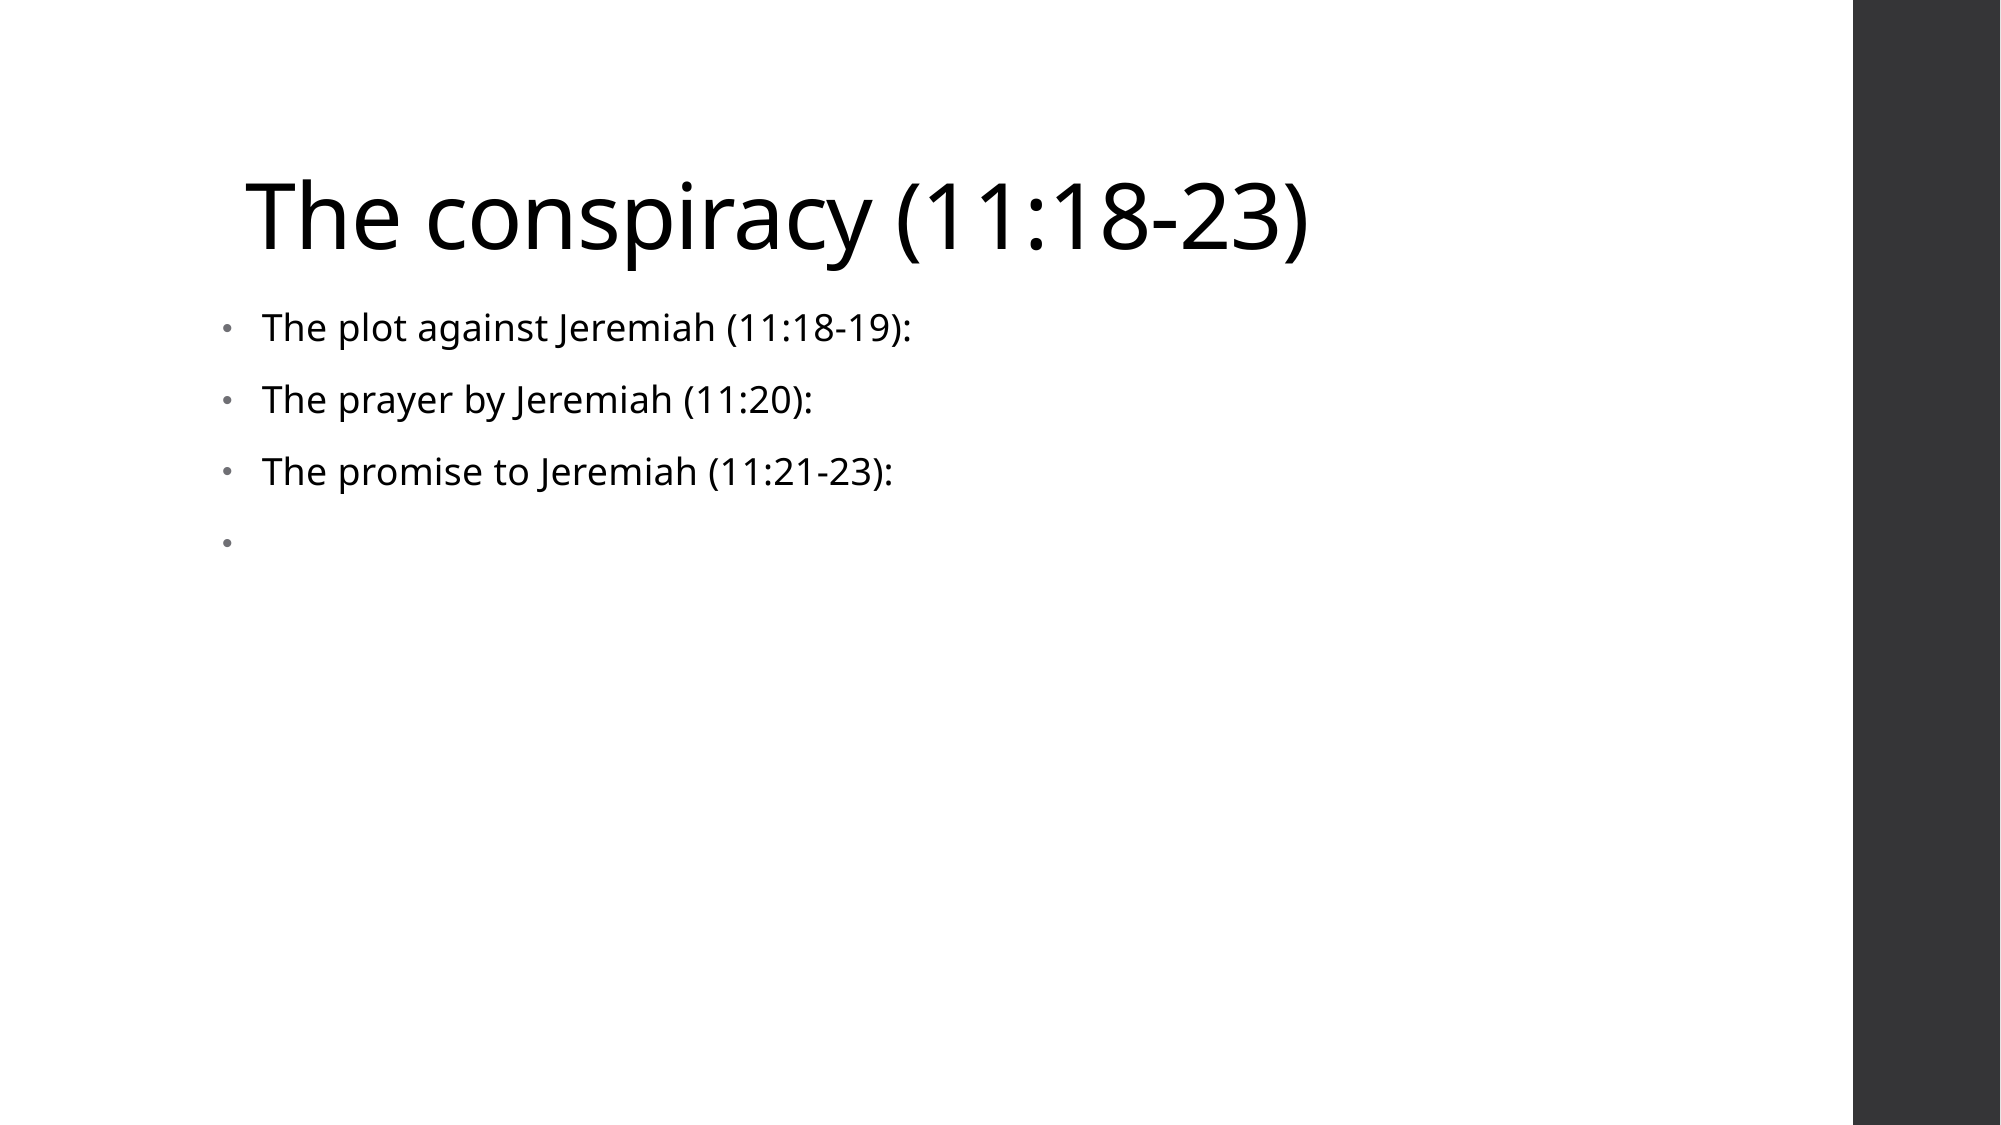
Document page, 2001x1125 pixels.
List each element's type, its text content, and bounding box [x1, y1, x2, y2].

list The plot against Jeremiah (11:18-19): The prayer by Jeremiah (11:20): The promise to Jeremiah (11:21-23): [206, 299, 1617, 1014]
title The conspiracy (11:18-23) [206, 60, 1797, 278]
